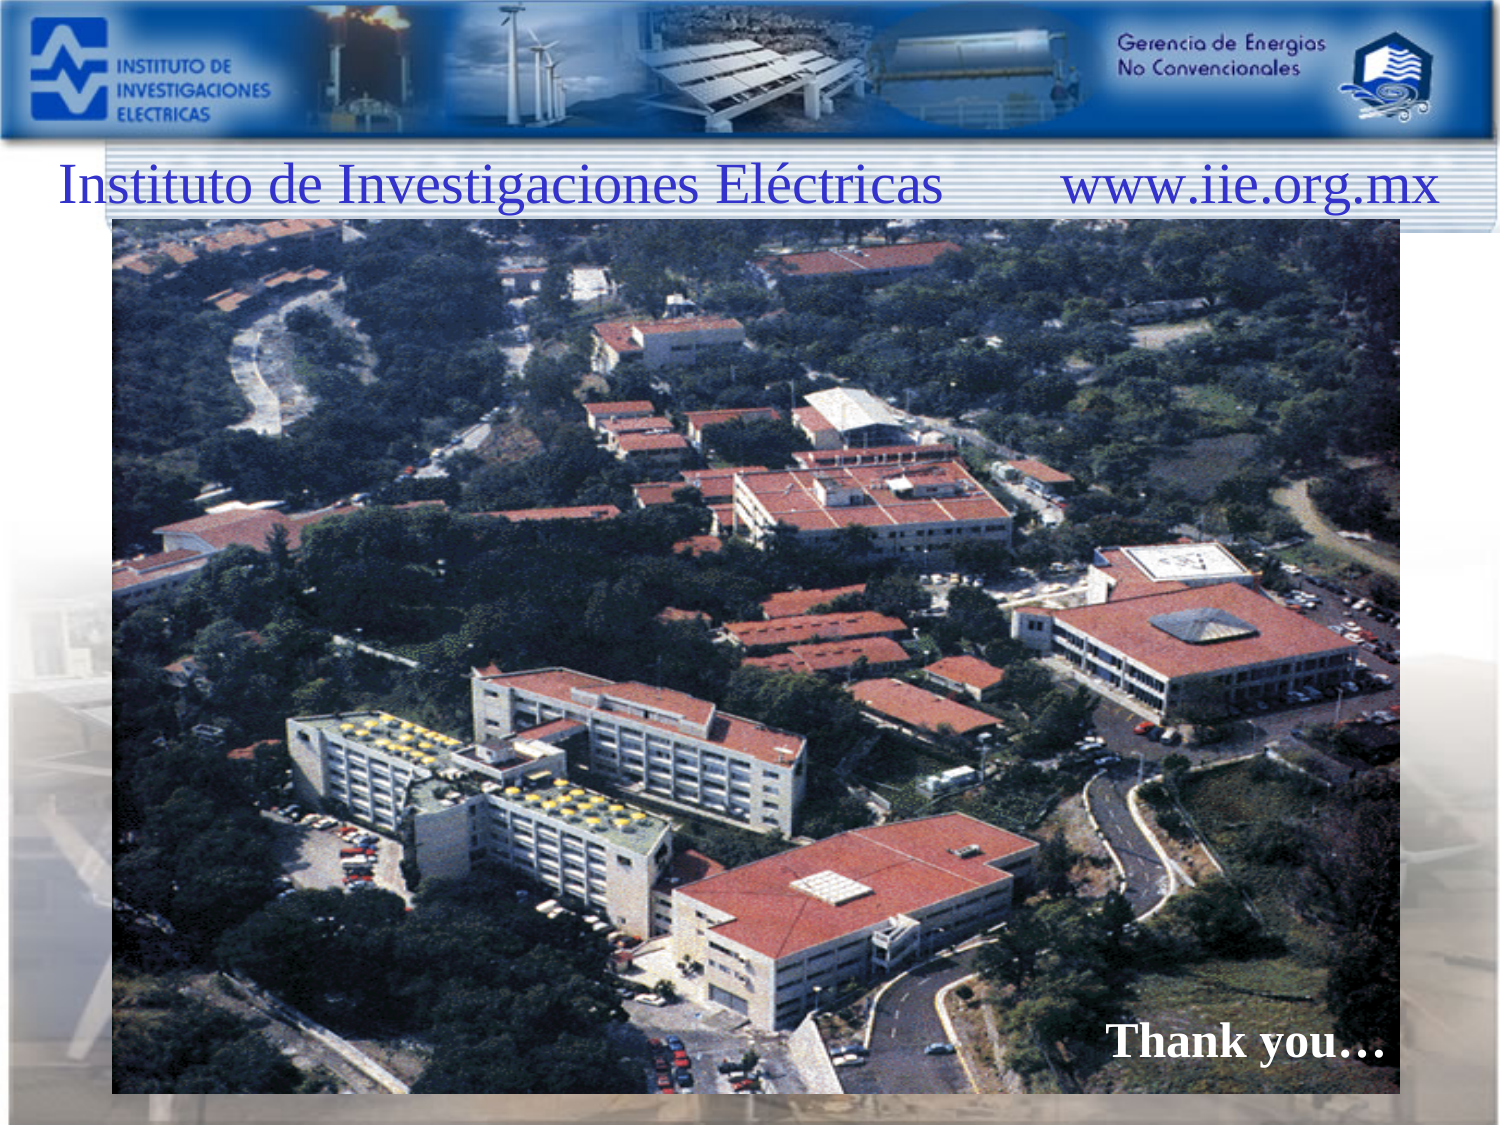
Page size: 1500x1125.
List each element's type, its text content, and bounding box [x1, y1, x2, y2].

text_box Thank you… [1069, 999, 1424, 1075]
picture [1329, 209, 1345, 213]
title Instituto de Investigaciones Eléctricas www.iie.org.mx [0, 137, 1500, 209]
picture [0, 209, 1500, 1125]
picture [503, 209, 519, 213]
picture [0, 0, 1500, 137]
